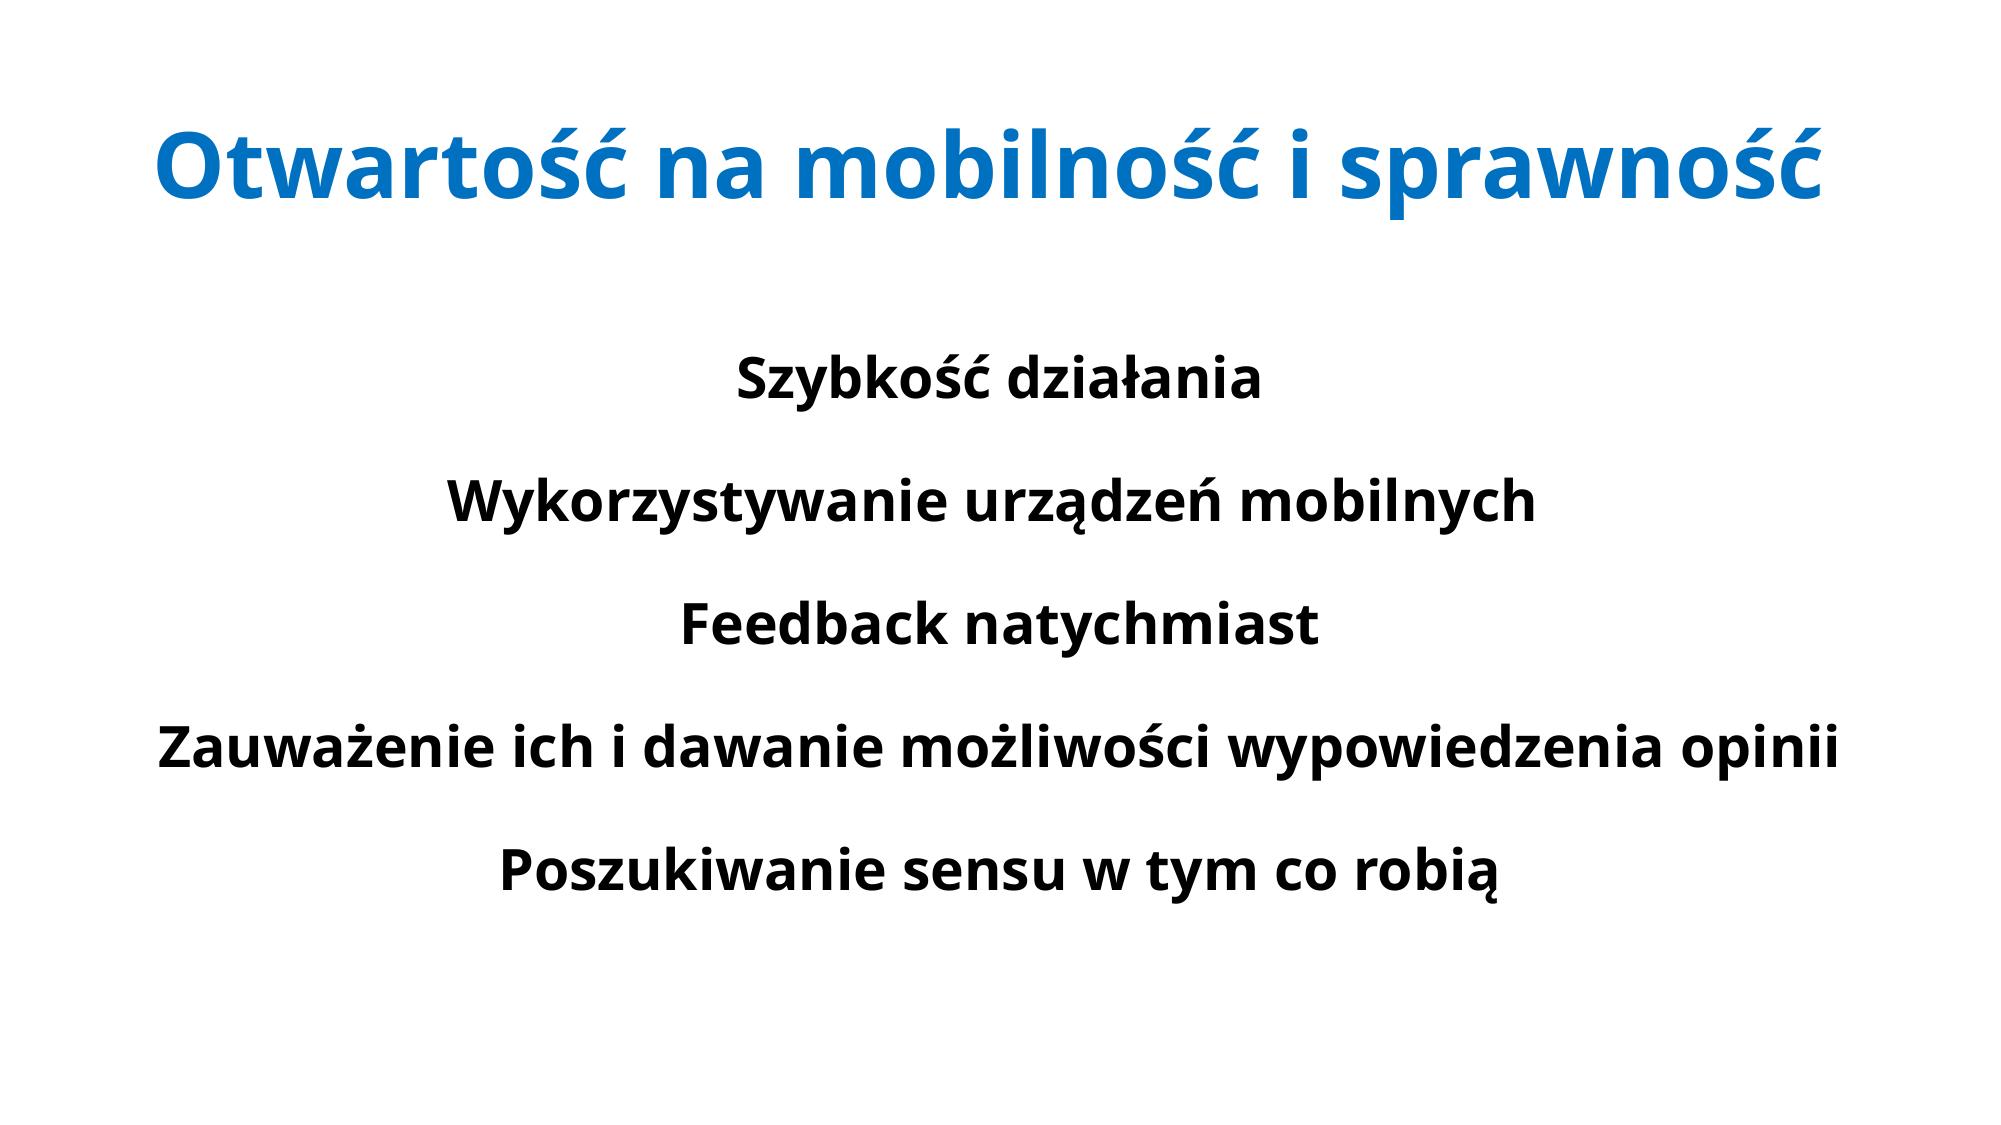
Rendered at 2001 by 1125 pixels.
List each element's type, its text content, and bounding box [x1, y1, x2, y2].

title Otwartość na mobilność i sprawność [137, 59, 1863, 278]
list Szybkość działania Wykorzystywanie urządzeń mobilnych Feedback natychmiast Zauważenie ich i dawanie możliwości wypowiedzenia opinii Poszukiwanie sensu w tym co robią [137, 299, 1863, 1014]
